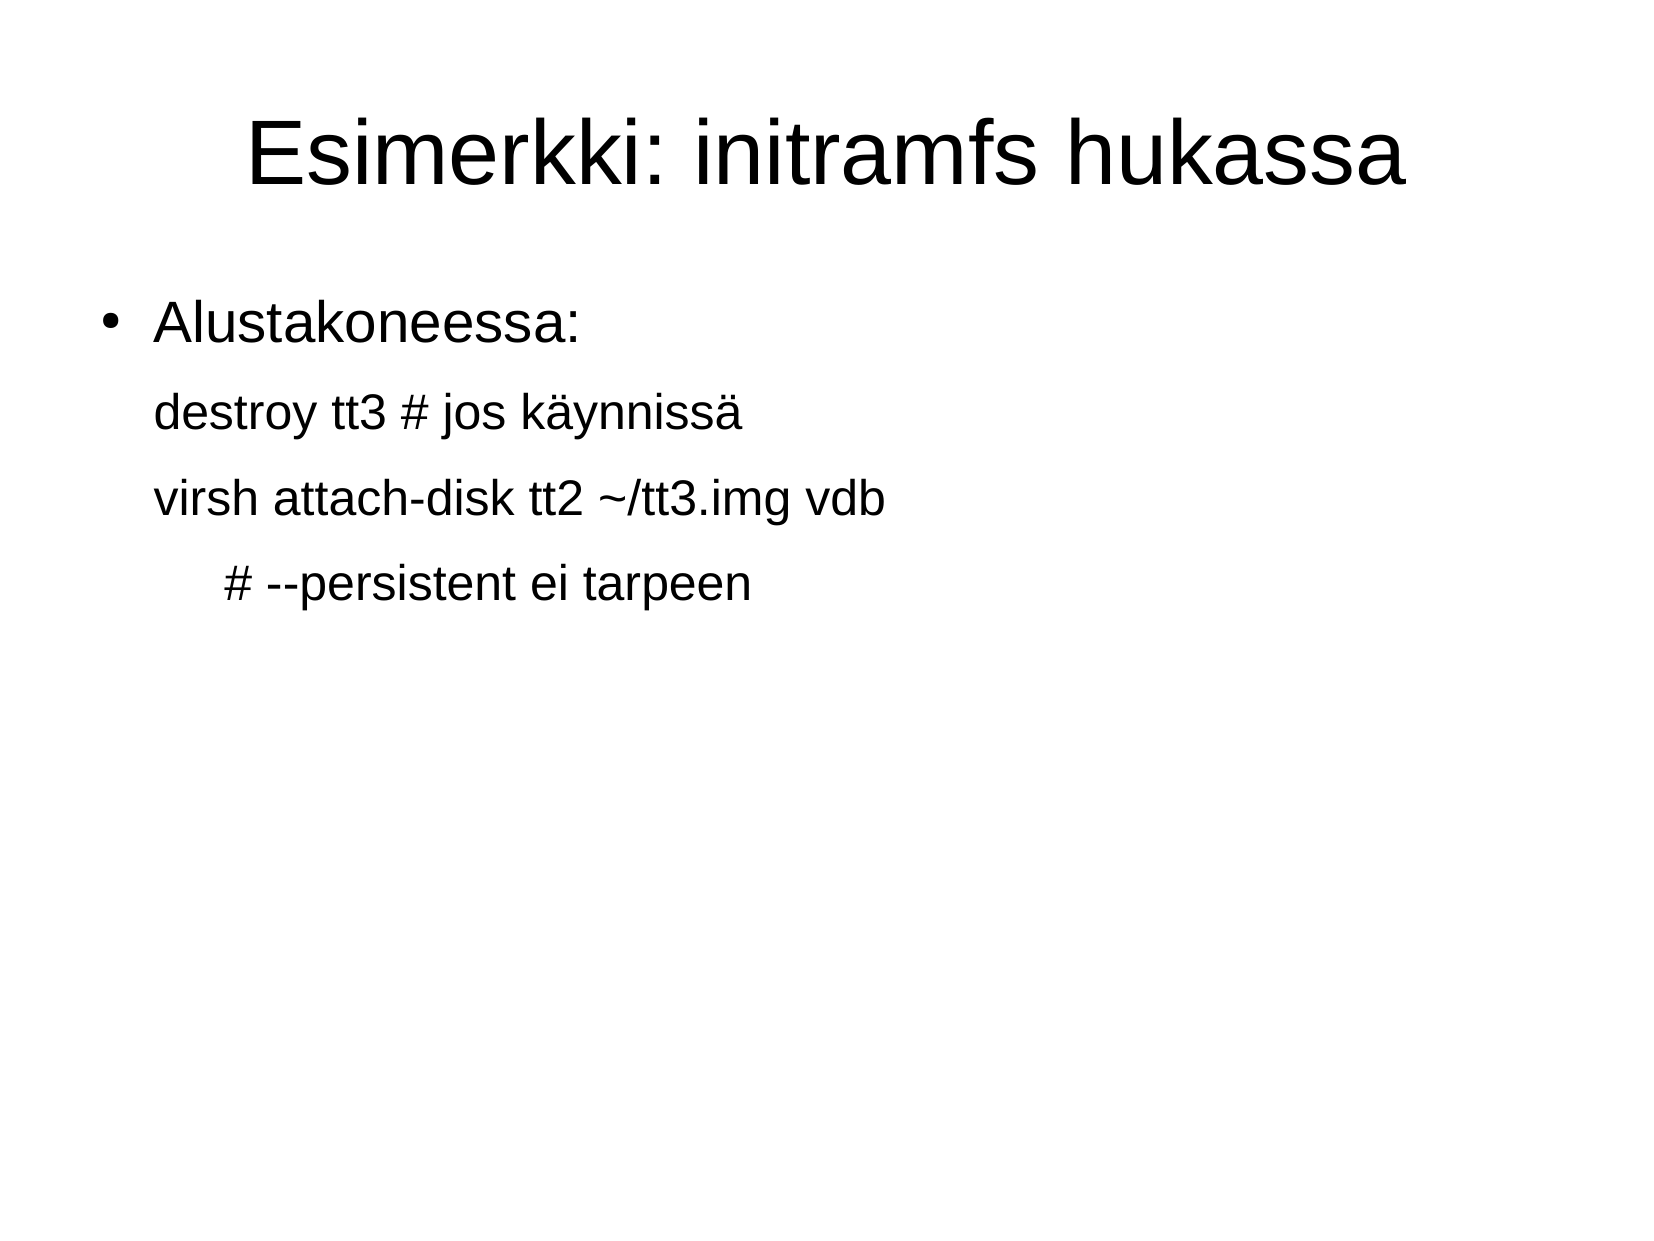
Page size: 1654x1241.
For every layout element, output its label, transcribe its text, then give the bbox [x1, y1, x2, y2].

title Esimerkki: initramfs hukassa [82, 49, 1571, 257]
list Alustakoneessa: destroy tt3 # jos käynnissä virsh attach-disk tt2 ~/tt3.img vdb # --persistent ei tarpeen [82, 290, 1571, 1010]
